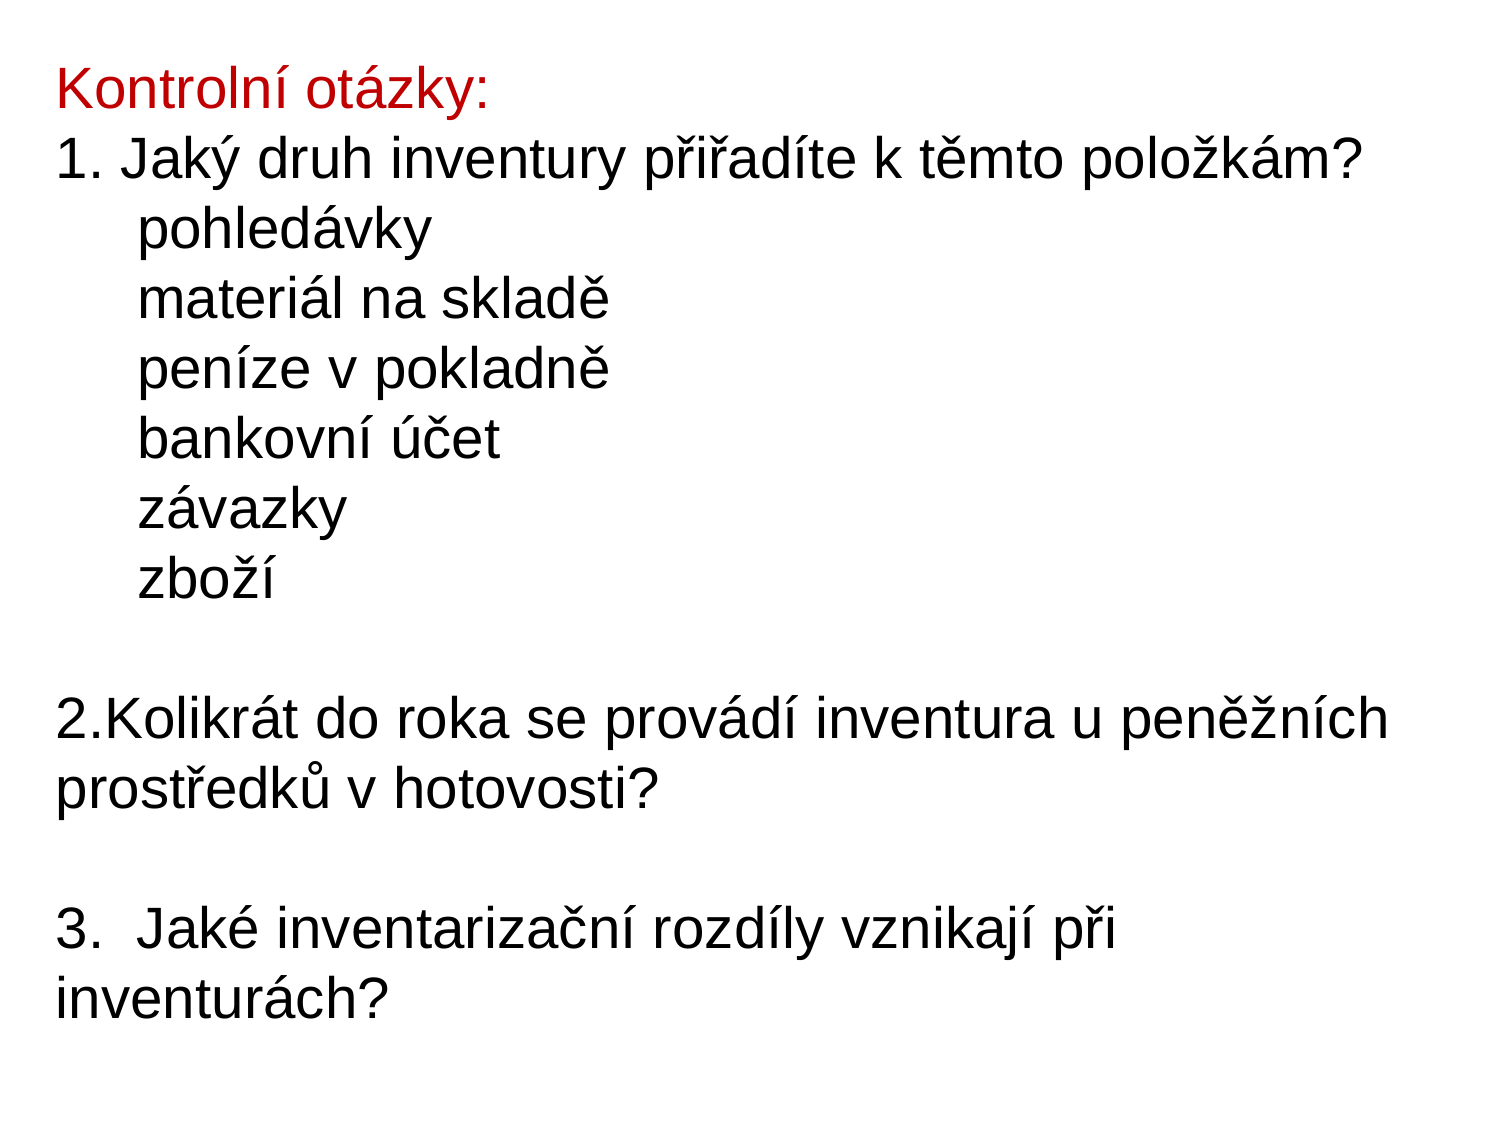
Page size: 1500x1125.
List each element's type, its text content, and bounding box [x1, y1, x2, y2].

text_box Kontrolní otázky: Jaký druh inventury přiřadíte k těmto položkám? pohledávky materiál na skladě peníze v pokladně bankovní účet závazky zboží Kolikrát do roka se provádí inventura u peněžních prostředků v hotovosti? 3. Jaké inventarizační rozdíly vznikají při inventurách? [41, 42, 1447, 1108]
